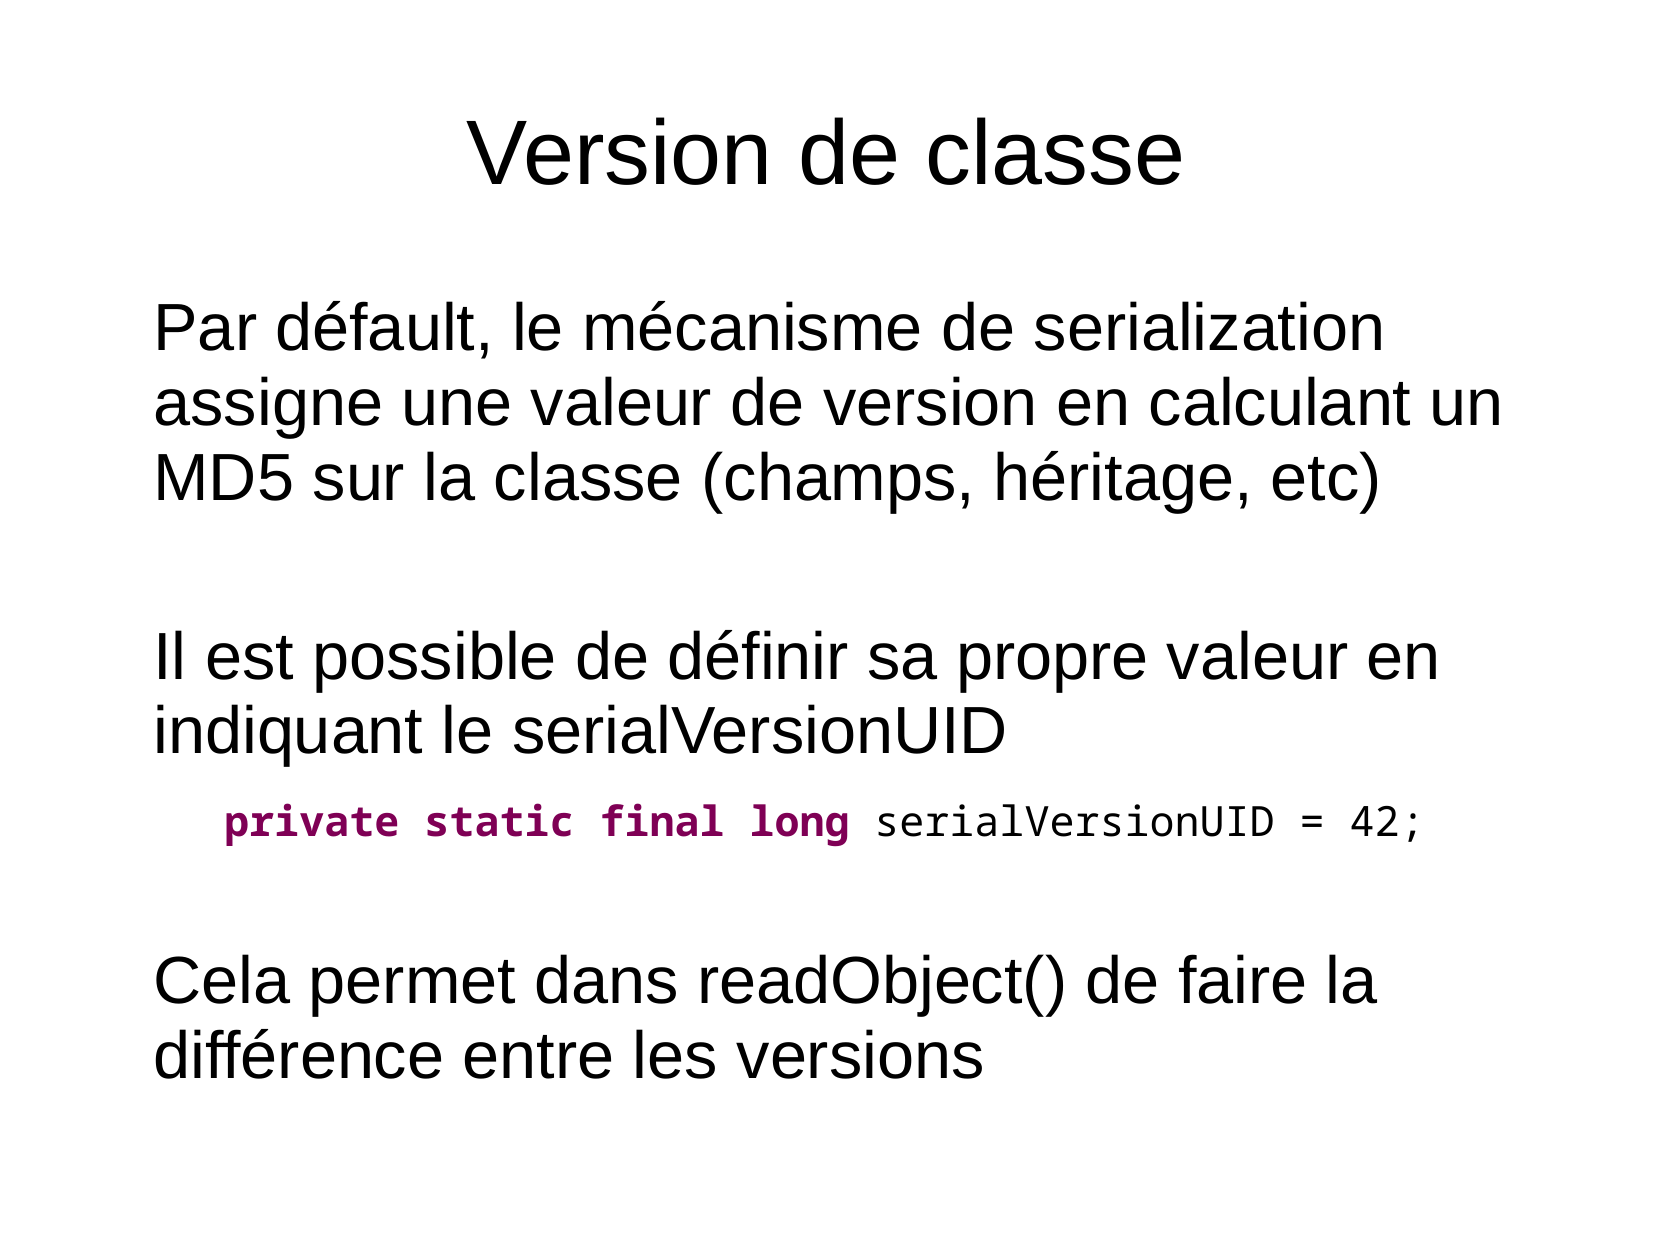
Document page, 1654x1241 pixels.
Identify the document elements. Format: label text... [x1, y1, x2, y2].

title Version de classe [82, 49, 1571, 257]
list Par défault, le mécanisme de serialization assigne une valeur de version en calculant un MD5 sur la classe (champs, héritage, etc) Il est possible de définir sa propre valeur en indiquant le serialVersionUID private static final long serialVersionUID = 42; Cela permet dans readObject() de faire la différence entre les versions [82, 290, 1571, 1156]
